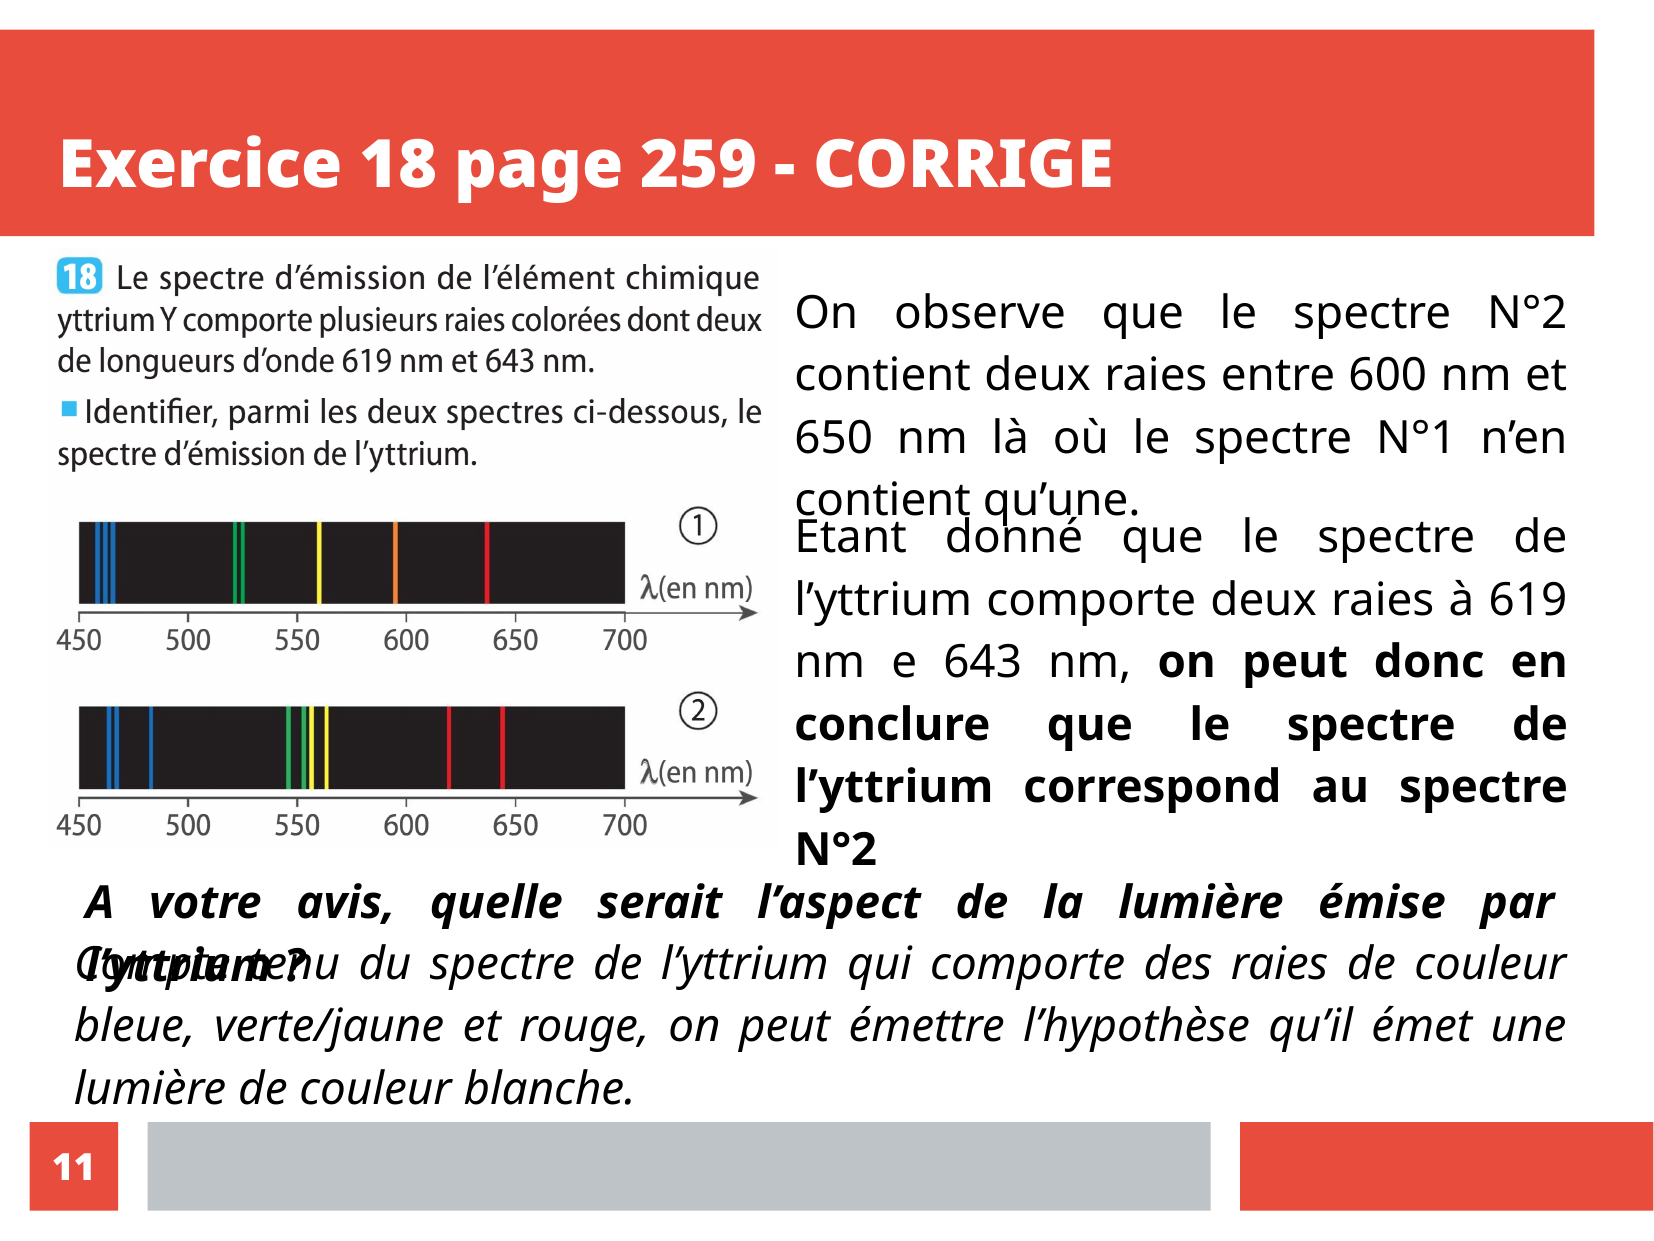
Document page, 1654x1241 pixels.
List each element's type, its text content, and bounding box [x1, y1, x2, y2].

text_box A votre avis, quelle serait l’aspect de la lumière émise par l’yttrium ? [70, 862, 1571, 935]
title Exercice 18 page 259 - CORRIGE [59, 59, 1595, 207]
text_box Compte tenu du spectre de l’yttrium qui comporte des raies de couleur bleue, verte/jaune et rouge, on peut émettre l’hypothèse qu’il émet une lumière de couleur blanche. [59, 922, 1583, 1111]
picture [47, 247, 779, 851]
text_box Etant donné que le spectre de l’yttrium comporte deux raies à 619 nm e 643 nm, on peut donc en conclure que le spectre de l’yttrium correspond au spectre N°2 [779, 496, 1583, 799]
text_box On observe que le spectre N°2 contient deux raies entre 600 nm et 650 nm là où le spectre N°1 n’en contient qu’une. [779, 271, 1583, 460]
